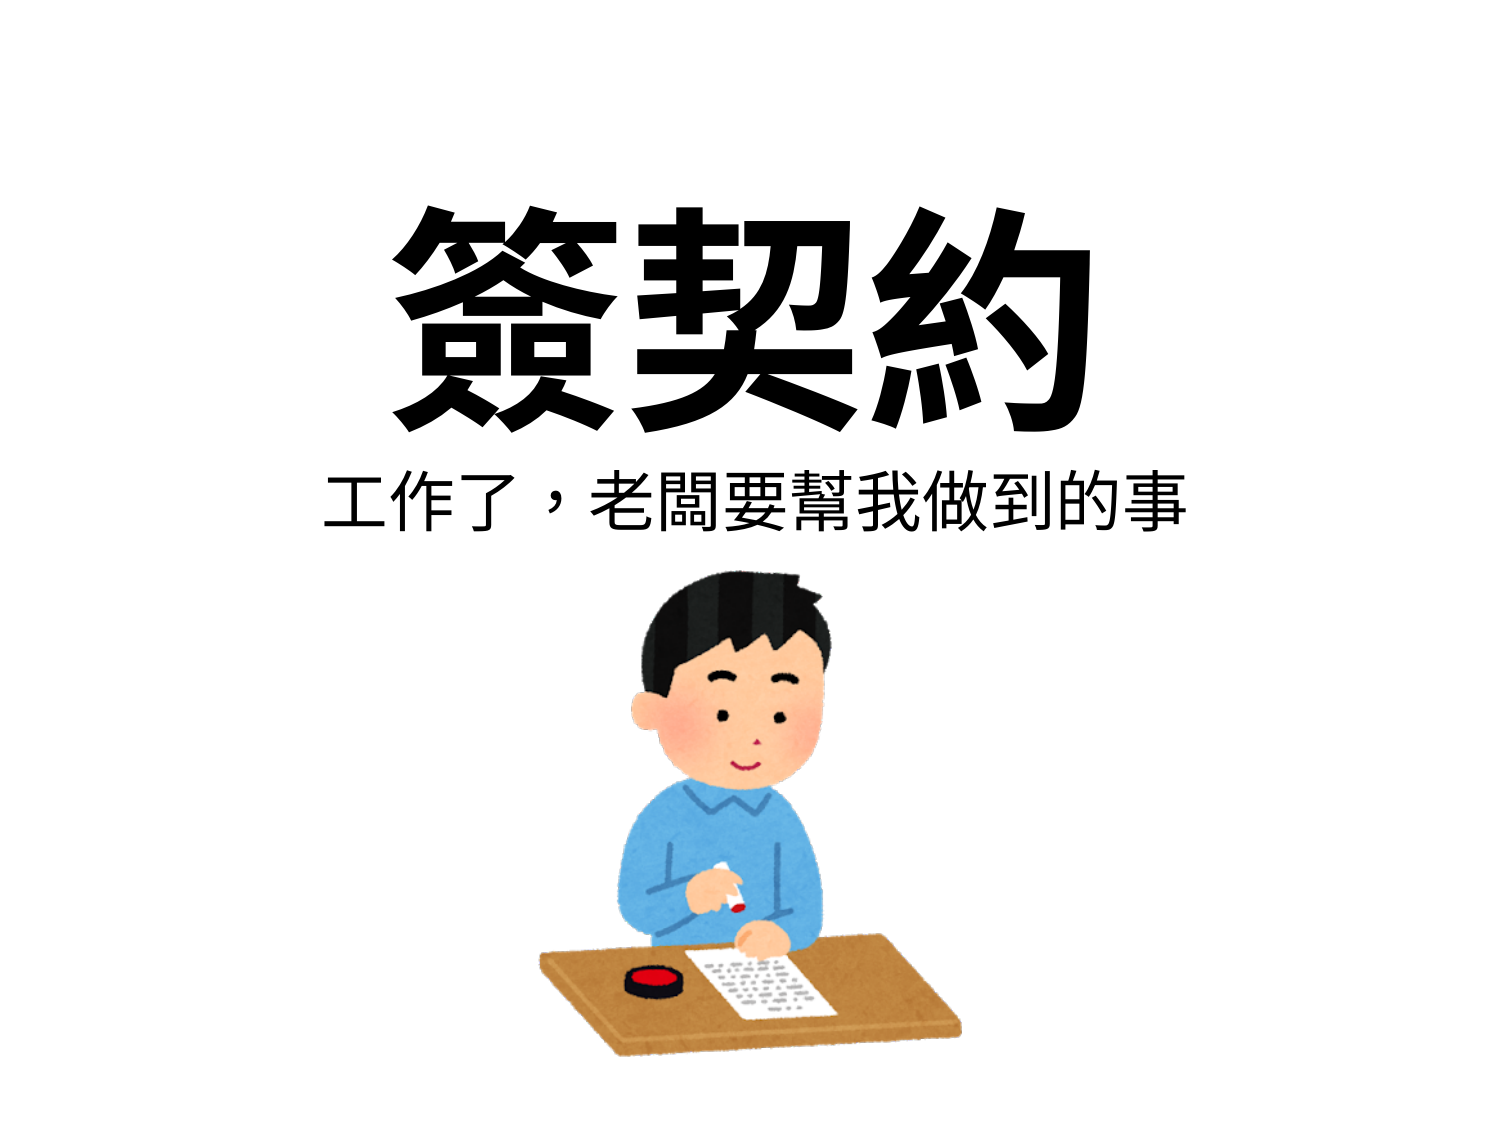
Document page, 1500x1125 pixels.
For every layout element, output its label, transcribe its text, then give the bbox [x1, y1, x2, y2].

title 簽契約 [107, 75, 1383, 468]
subtitle 工作了，老闆要幫我做到的事 [193, 452, 1319, 724]
picture [504, 560, 1007, 1075]
